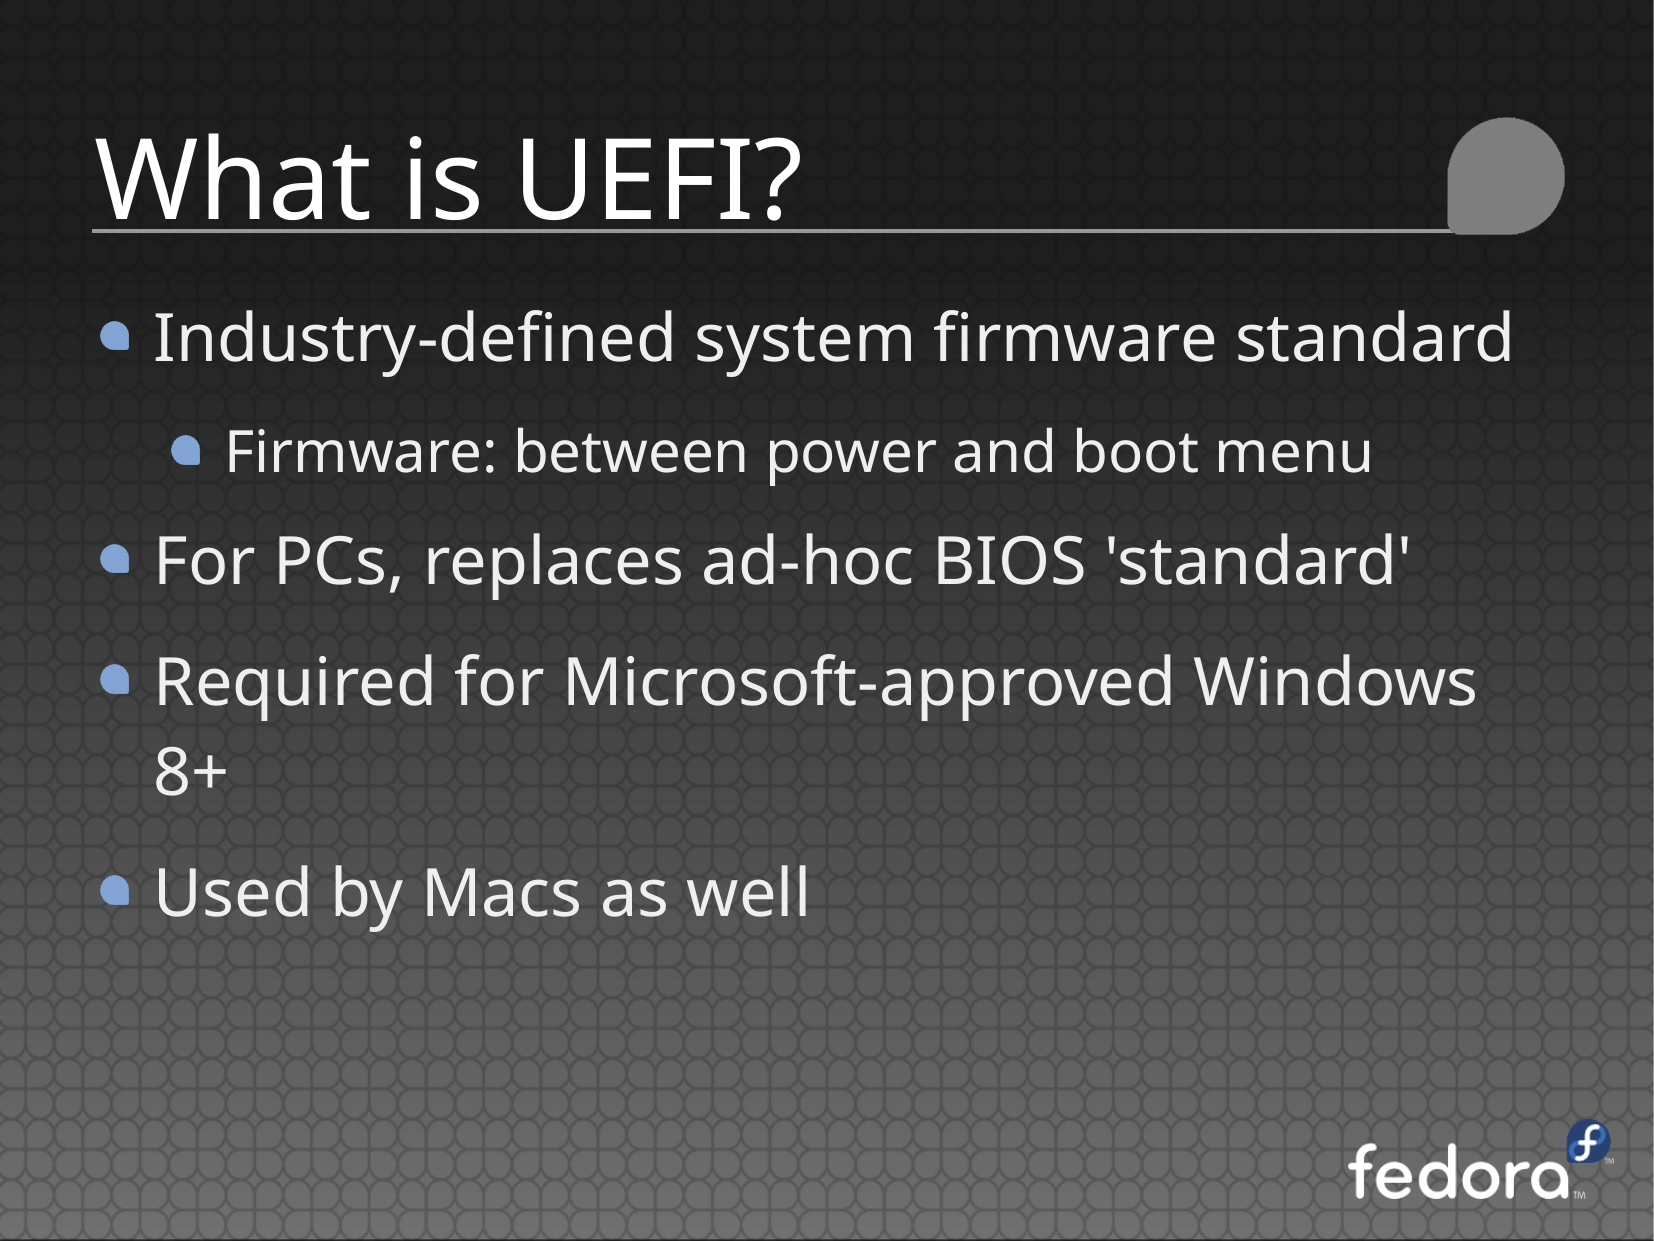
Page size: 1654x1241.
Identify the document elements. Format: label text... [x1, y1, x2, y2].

list Industry-defined system firmware standard Firmware: between power and boot menu For PCs, replaces ad-hoc BIOS 'standard' Required for Microsoft-approved Windows 8+ Used by Macs as well [82, 290, 1571, 1094]
title What is UEFI? [94, 100, 1426, 251]
picture [0, 0, 1654, 1241]
